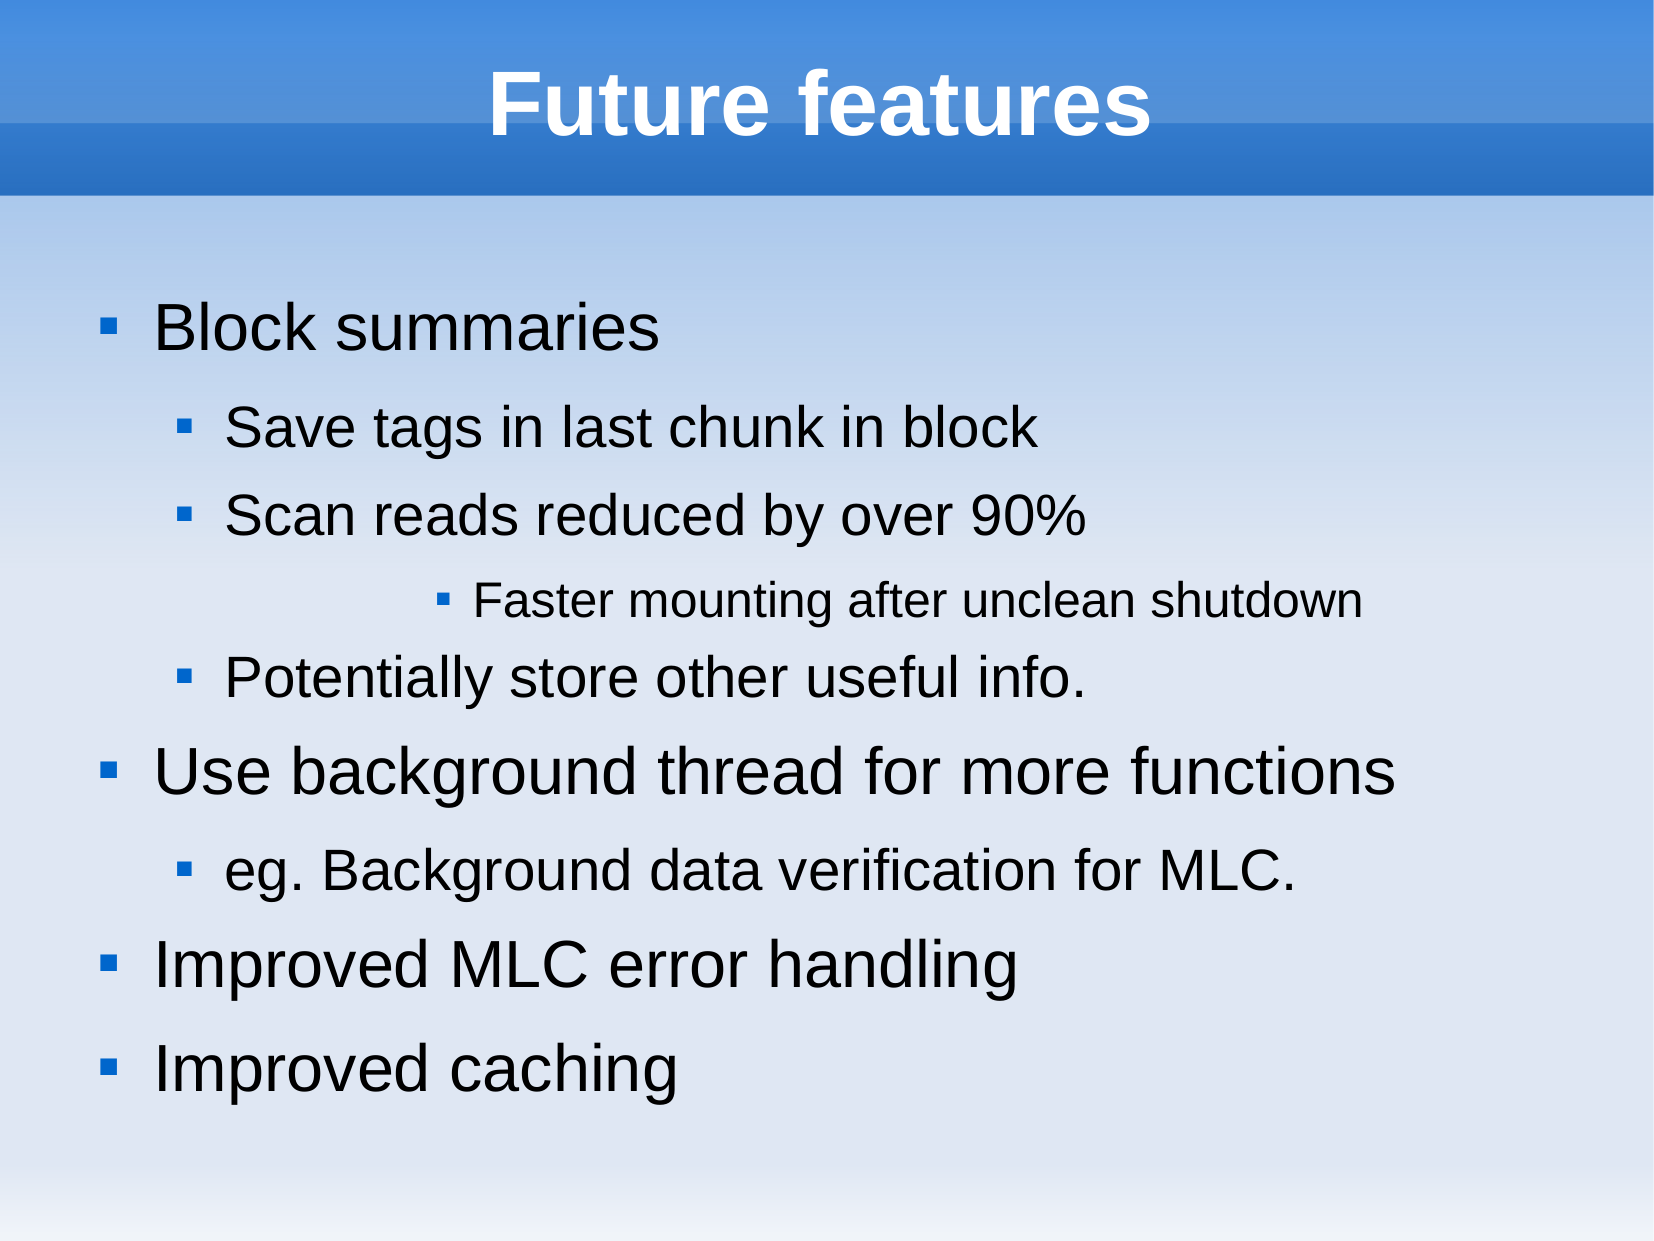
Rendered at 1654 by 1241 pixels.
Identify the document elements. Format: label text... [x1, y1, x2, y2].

list Block summaries Save tags in last chunk in block Scan reads reduced by over 90% Faster mounting after unclean shutdown Potentially store other useful info. Use background thread for more functions eg. Background data verification for MLC. Improved MLC error handling Improved caching [82, 290, 1571, 1106]
picture [0, 0, 1654, 1241]
title Future features [76, 7, 1565, 200]
